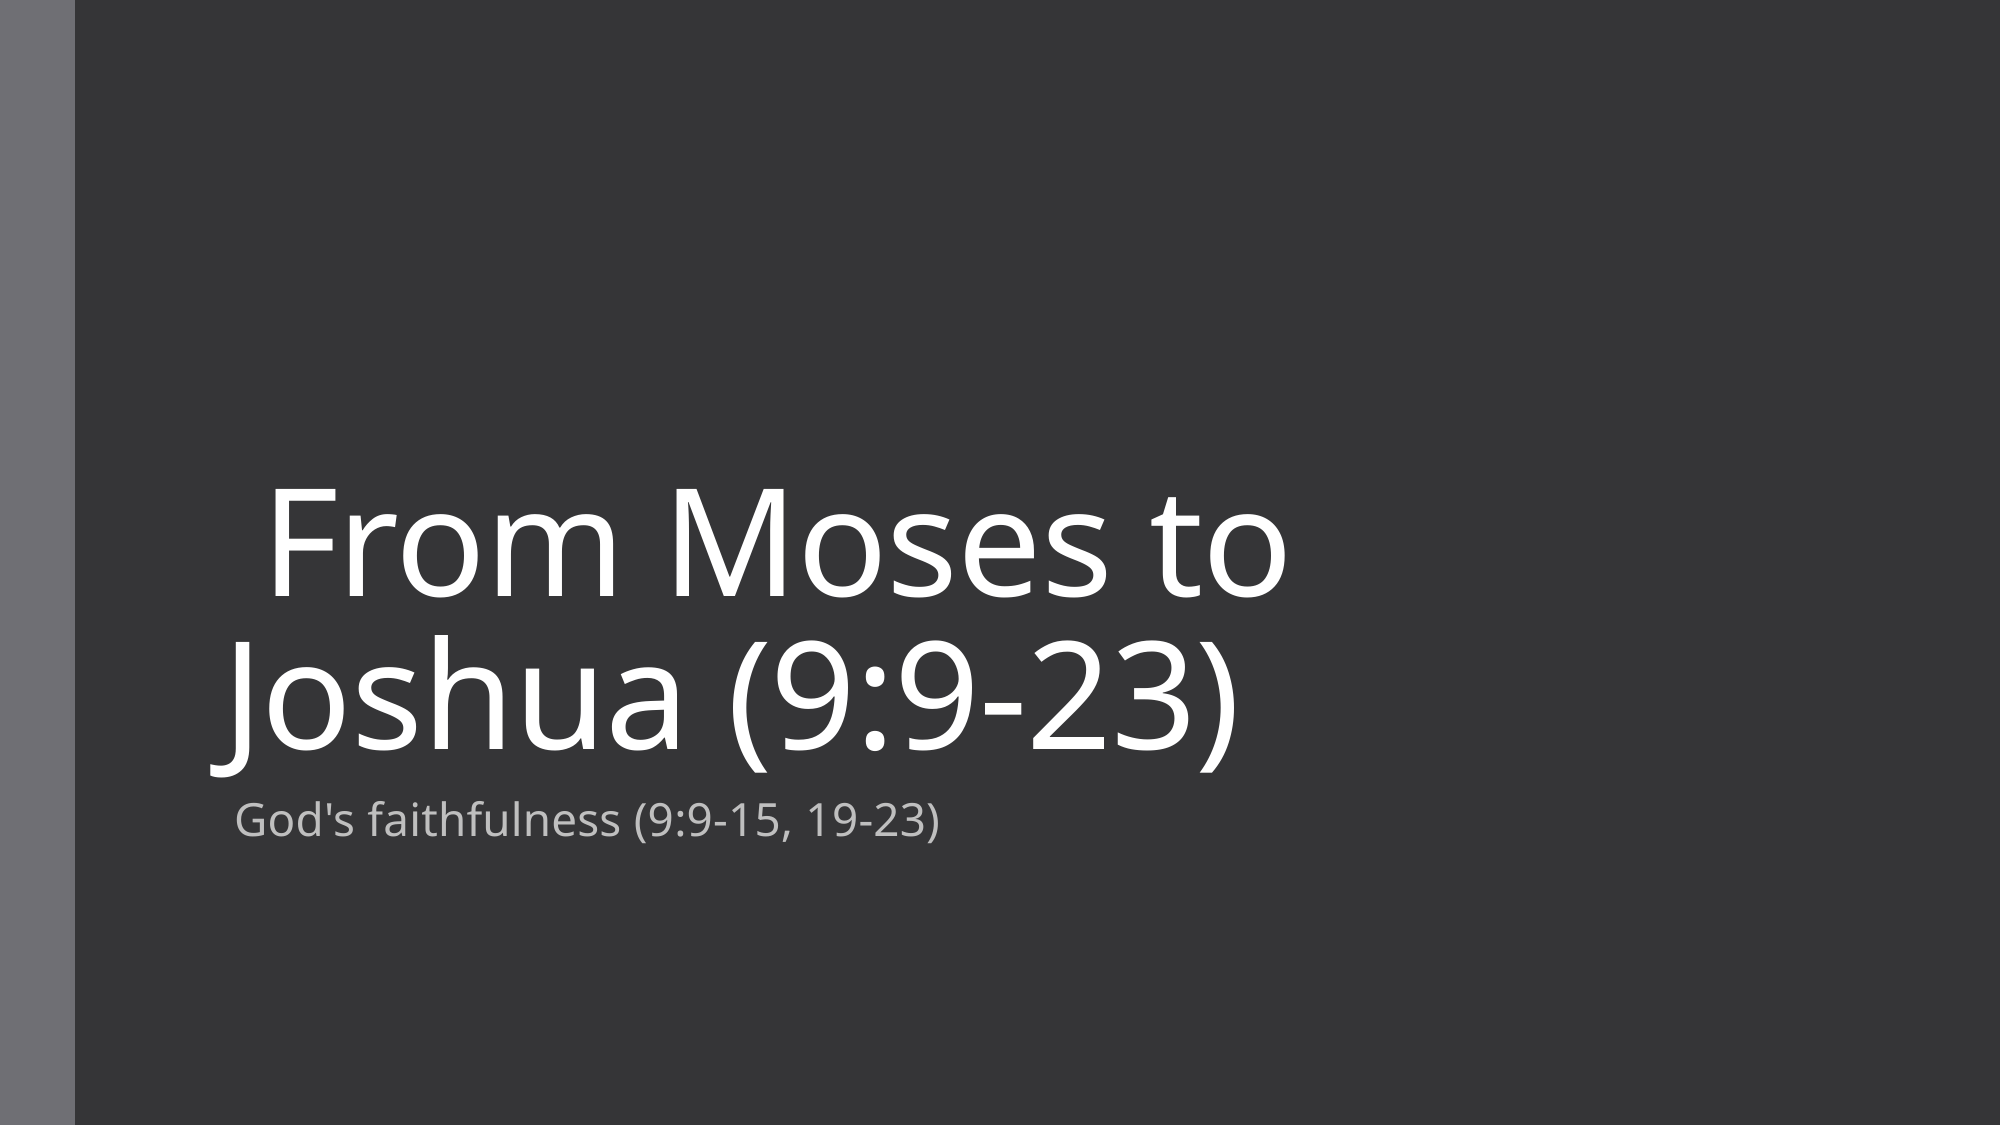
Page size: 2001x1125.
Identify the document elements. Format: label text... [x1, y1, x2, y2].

subtitle God's faithfulness (9:9-15, 19-23) [206, 787, 1752, 1066]
title From Moses to Joshua (9:9-23) [206, 124, 1752, 787]
